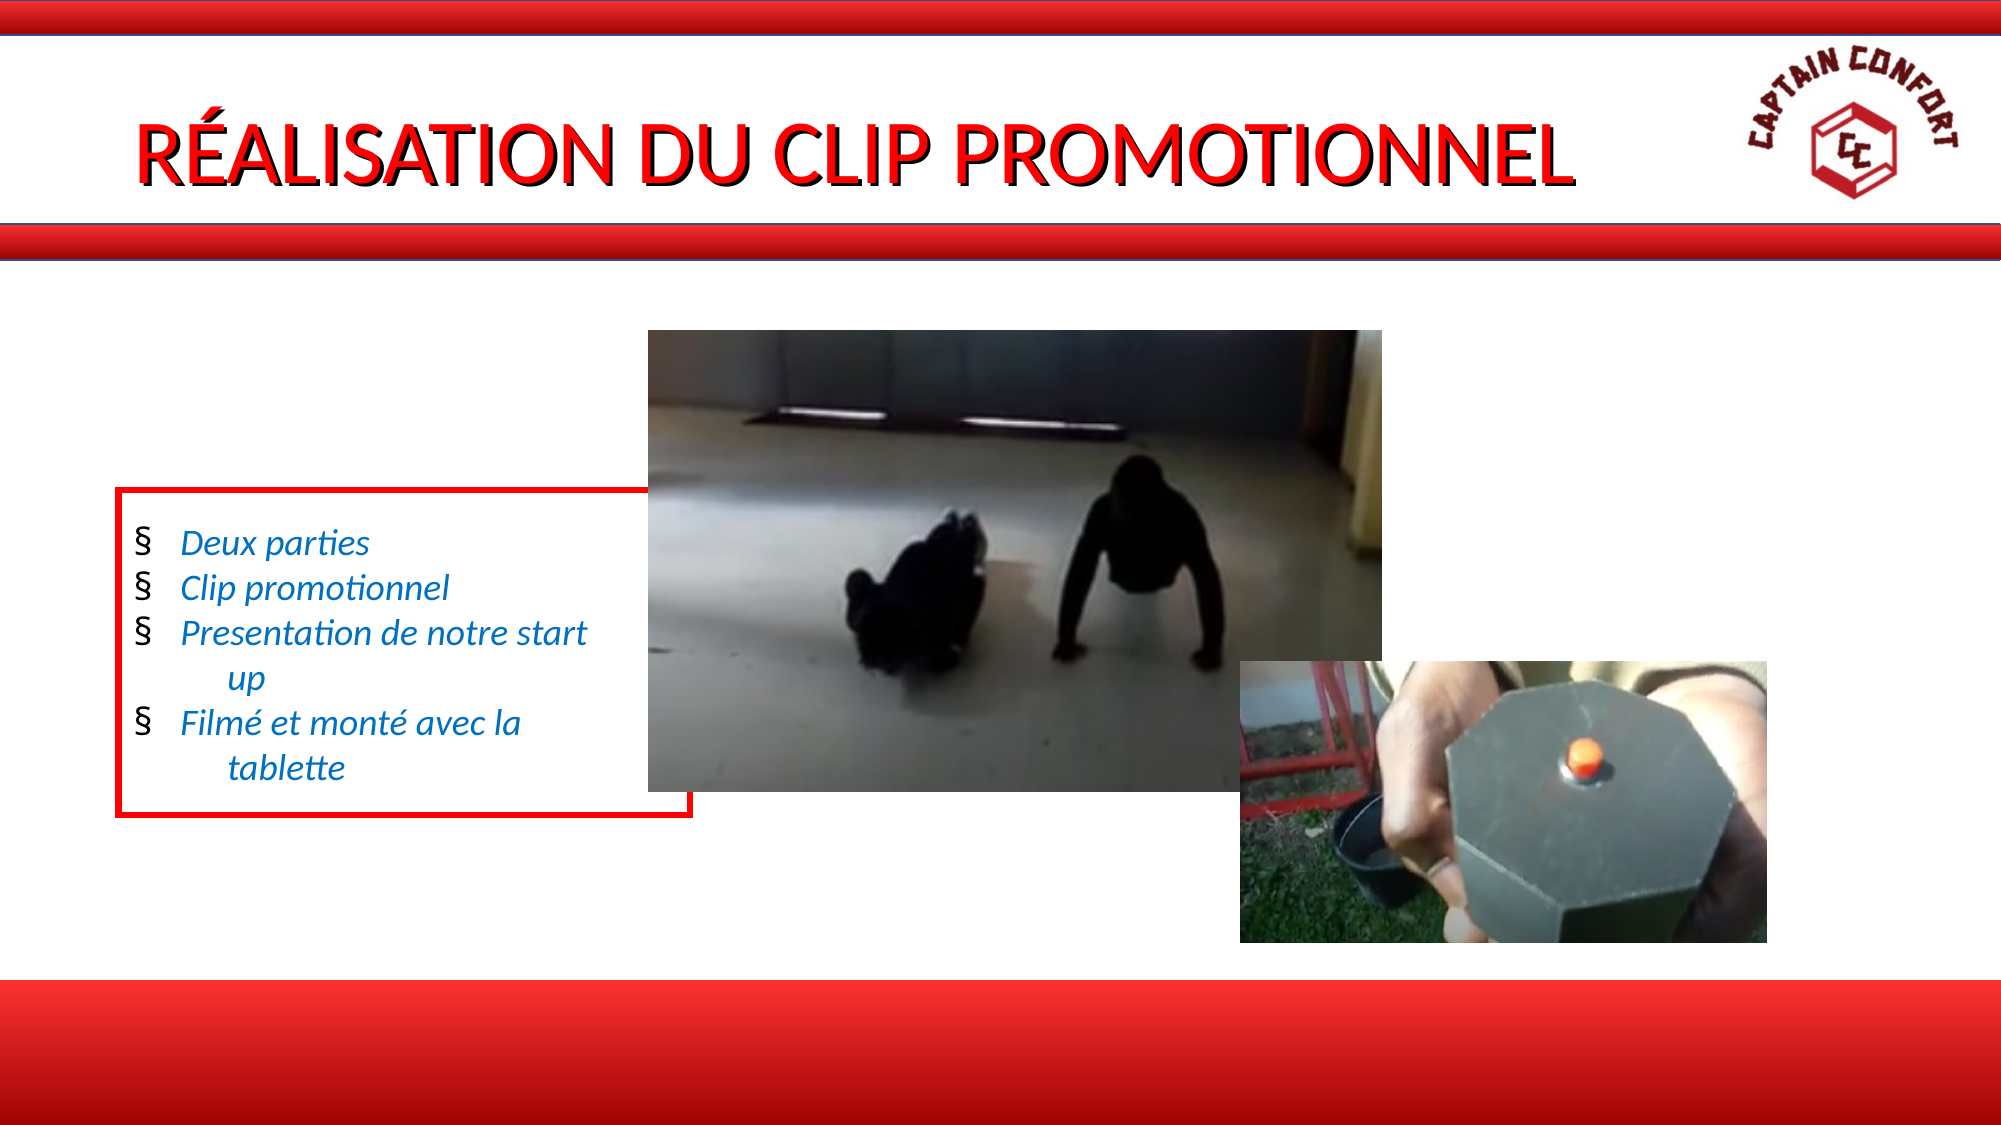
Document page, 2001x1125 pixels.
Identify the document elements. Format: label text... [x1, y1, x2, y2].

text_box Deux parties Clip promotionnel Presentation de notre start up Filmé et monté avec la tablette [119, 511, 649, 796]
picture [1726, 36, 1995, 223]
text_box RÉALISATION DU CLIP PROMOTIONNEL [118, 83, 1726, 211]
picture [648, 330, 1767, 943]
